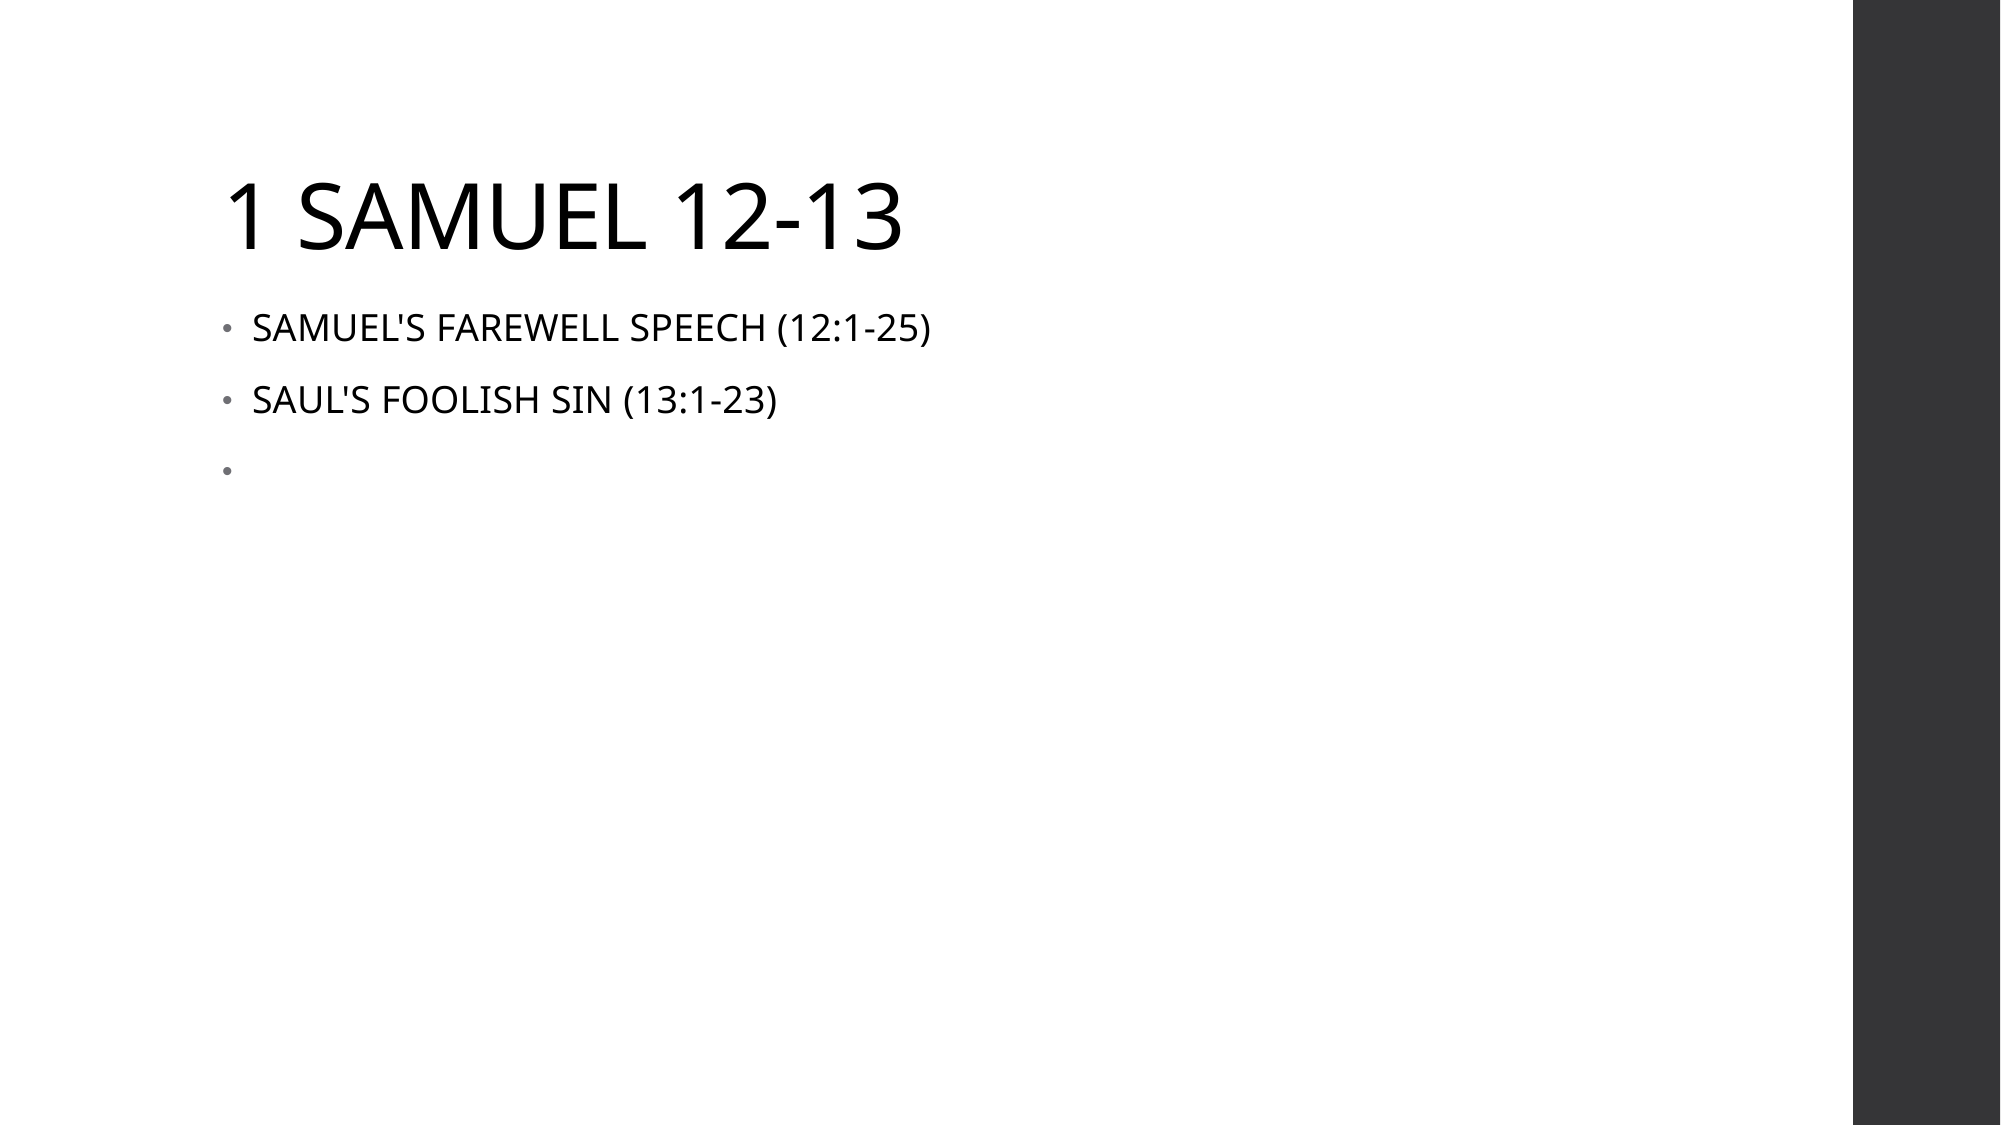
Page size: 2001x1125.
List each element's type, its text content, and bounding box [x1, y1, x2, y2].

title 1 SAMUEL 12-13 [206, 60, 1797, 278]
list SAMUEL'S FAREWELL SPEECH (12:1-25) SAUL'S FOOLISH SIN (13:1-23) [206, 299, 1617, 1014]
